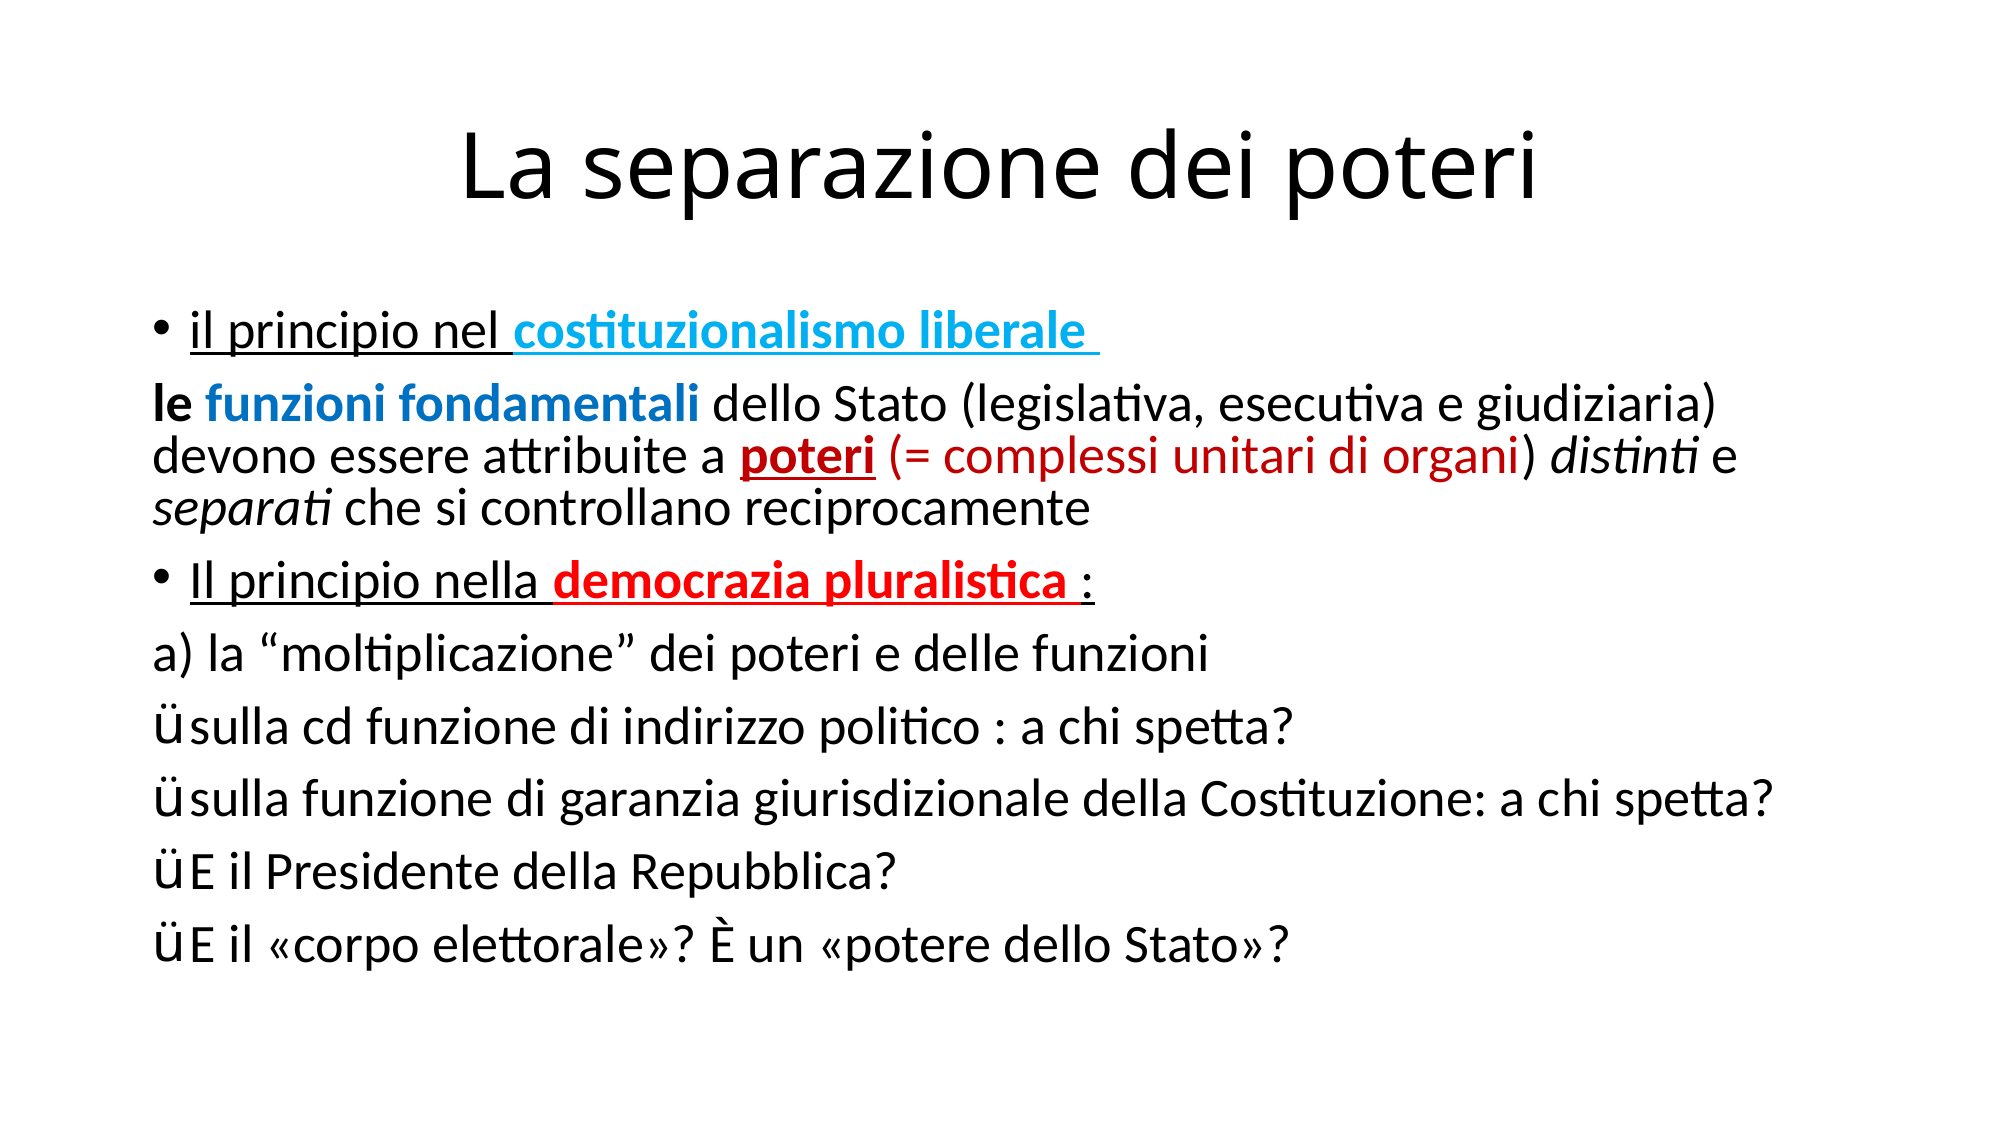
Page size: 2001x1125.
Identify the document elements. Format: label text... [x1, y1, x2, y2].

list il principio nel costituzionalismo liberale le funzioni fondamentali dello Stato (legislativa, esecutiva e giudiziaria) devono essere attribuite a poteri (= complessi unitari di organi) distinti e separati che si controllano reciprocamente Il principio nella democrazia pluralistica : a) la “moltiplicazione” dei poteri e delle funzioni sulla cd funzione di indirizzo politico : a chi spetta? sulla funzione di garanzia giurisdizionale della Costituzione: a chi spetta? E il Presidente della Repubblica? E il «corpo elettorale»? È un «potere dello Stato»? [137, 299, 1863, 1014]
title La separazione dei poteri [137, 59, 1863, 278]
